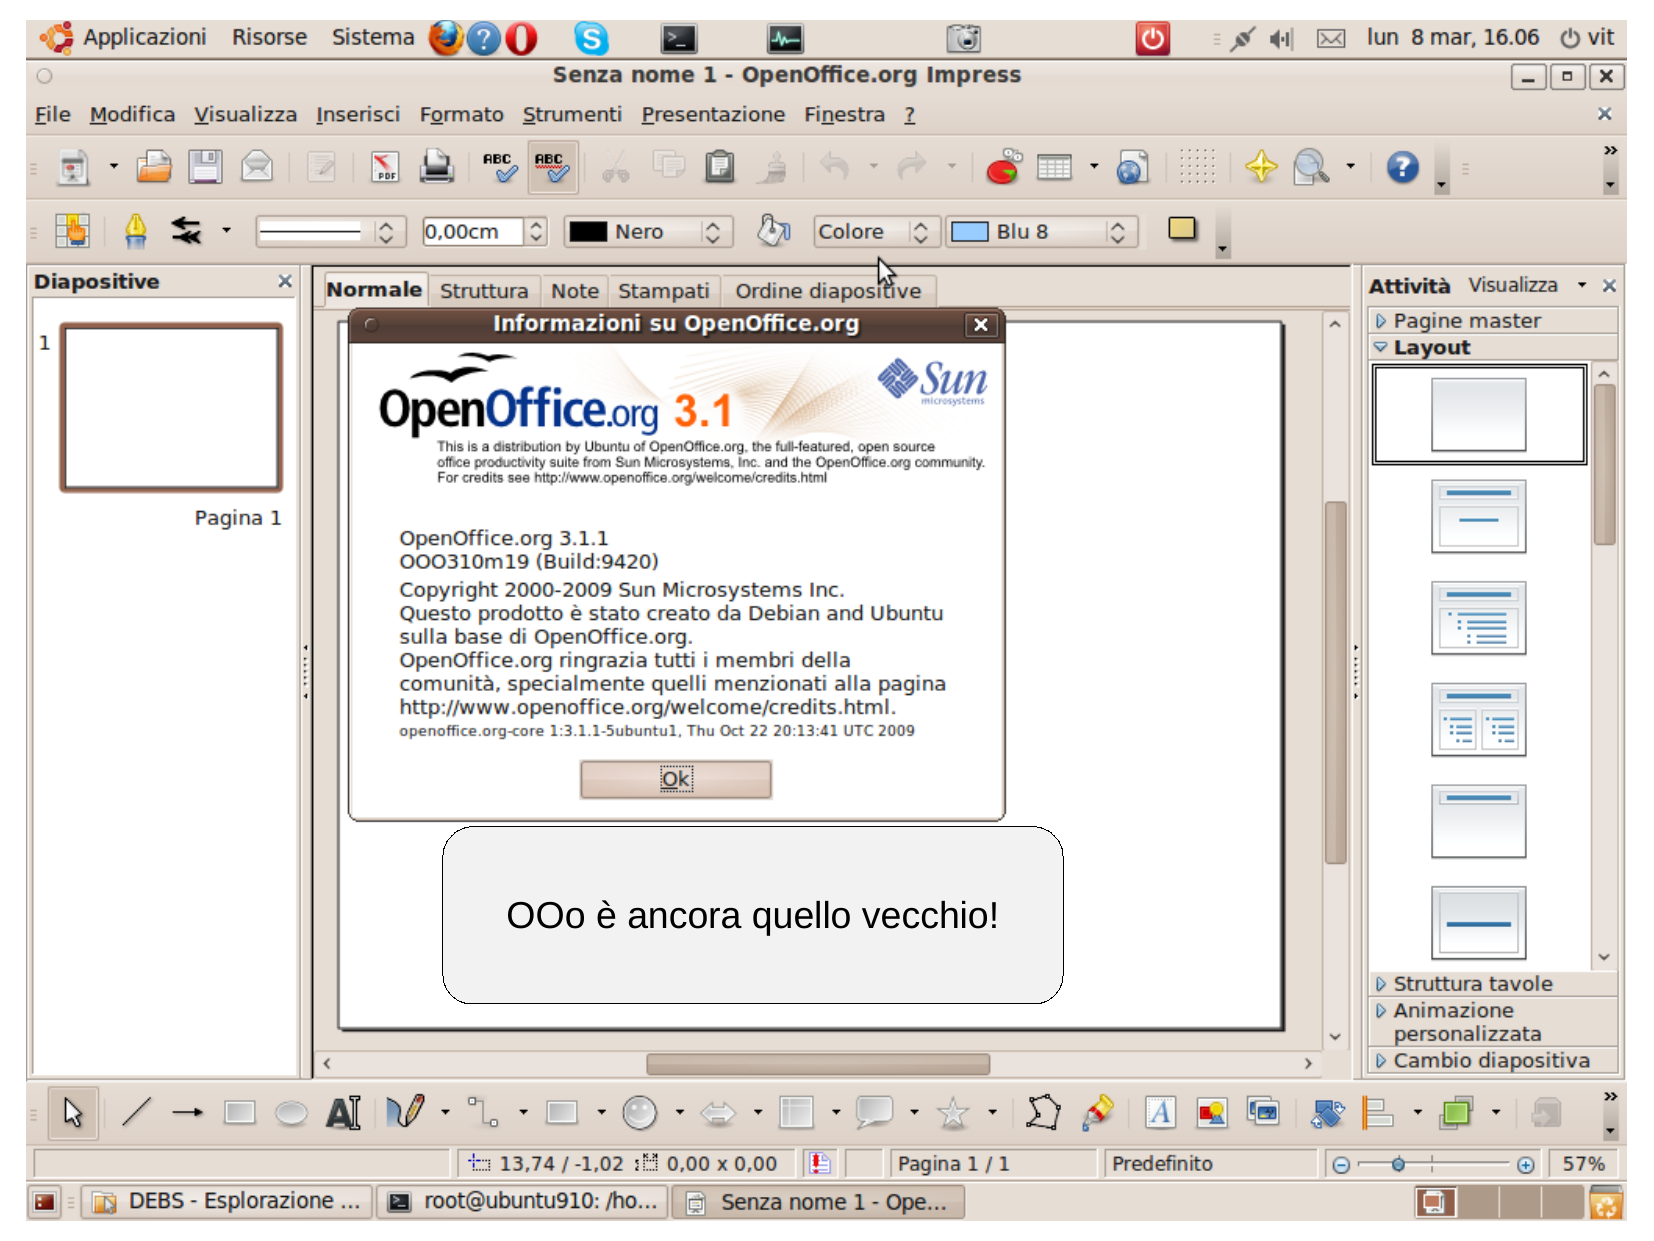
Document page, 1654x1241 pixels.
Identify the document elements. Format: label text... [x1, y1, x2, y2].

picture [0, 0, 1654, 1241]
text_box OOo è ancora quello vecchio! [442, 826, 1064, 1004]
